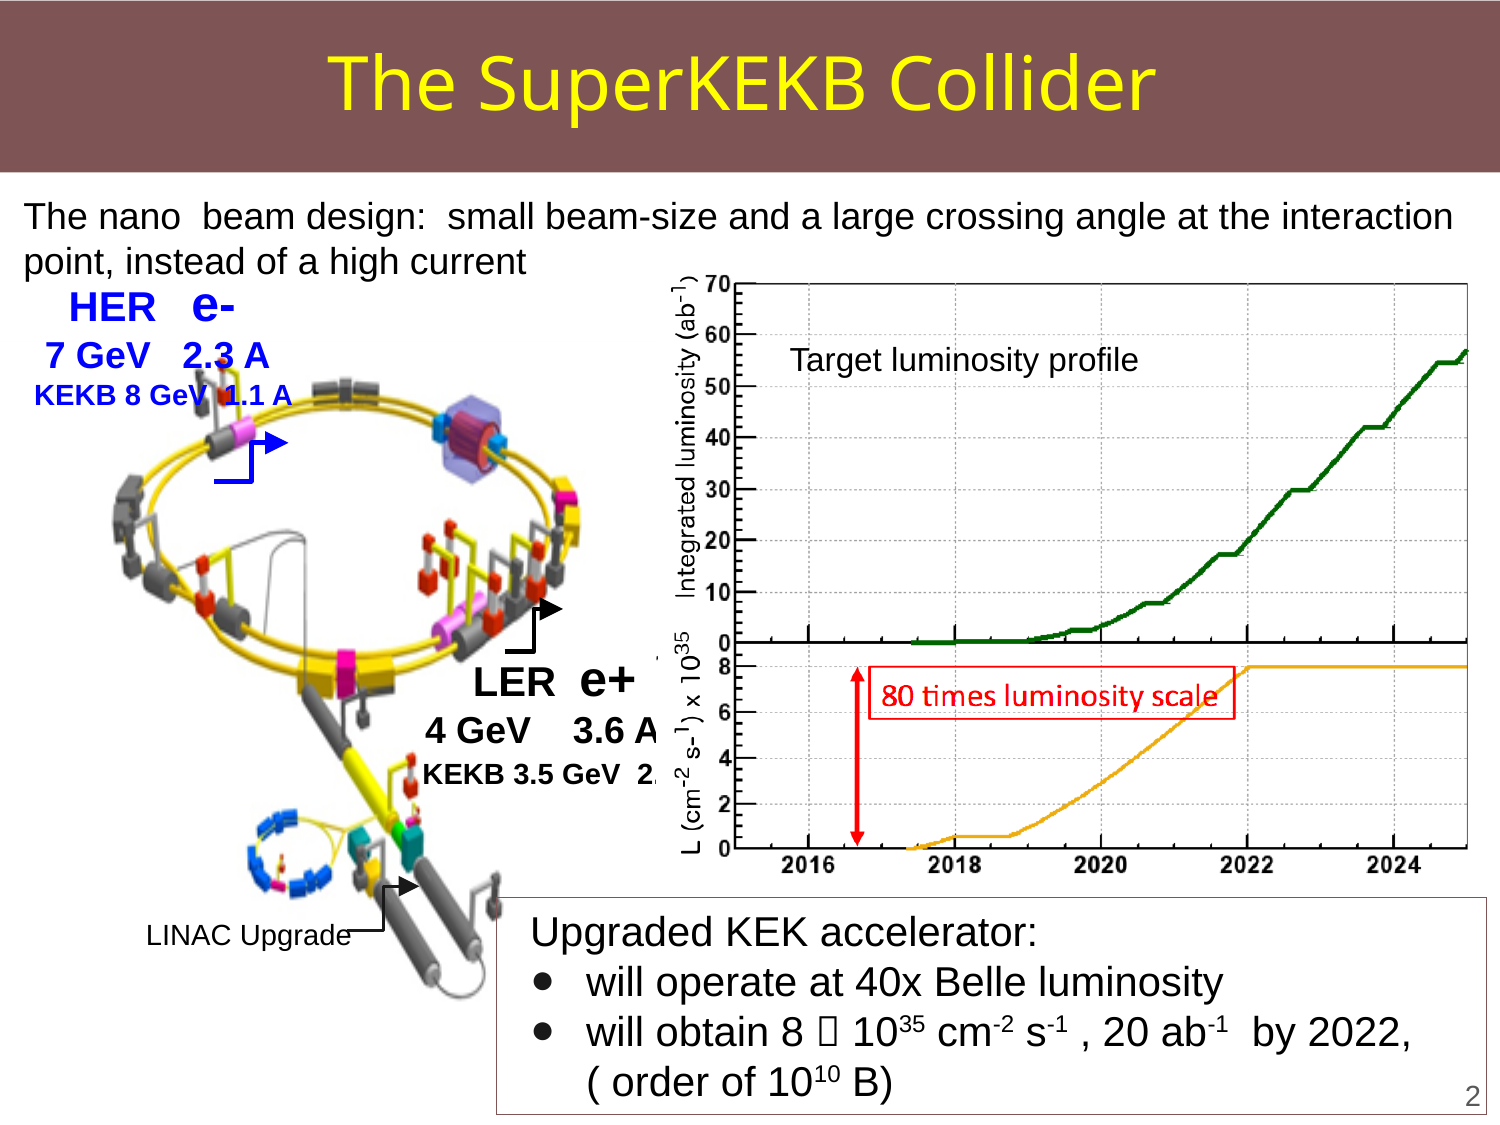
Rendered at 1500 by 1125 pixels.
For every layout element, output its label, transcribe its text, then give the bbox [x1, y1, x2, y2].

text_box The nano beam design: small beam-size and a large crossing angle at the interaction point, instead of a high current [8, 184, 1489, 321]
text_box LINAC Upgrade [131, 908, 390, 966]
text_box LER e+ 4 GeV 3.6 A KEKB 3.5 GeV 2.6 A [389, 638, 655, 761]
picture [0, 269, 1500, 1090]
list Upgraded KEK accelerator: will operate at 40x Belle luminosity will obtain 8  1035 cm-2 s-1 , 20 ab-1 by 2022, ( order of 1010 B) [496, 897, 1487, 1115]
text_box HER e- 7 GeV 2.3 A KEKB 8 GeV 1.1 A [19, 263, 414, 379]
title The SuperKEKB Collider [77, 0, 1428, 162]
slide_number <number> [1449, 1069, 1500, 1125]
text_box Target luminosity profile [774, 331, 1273, 387]
